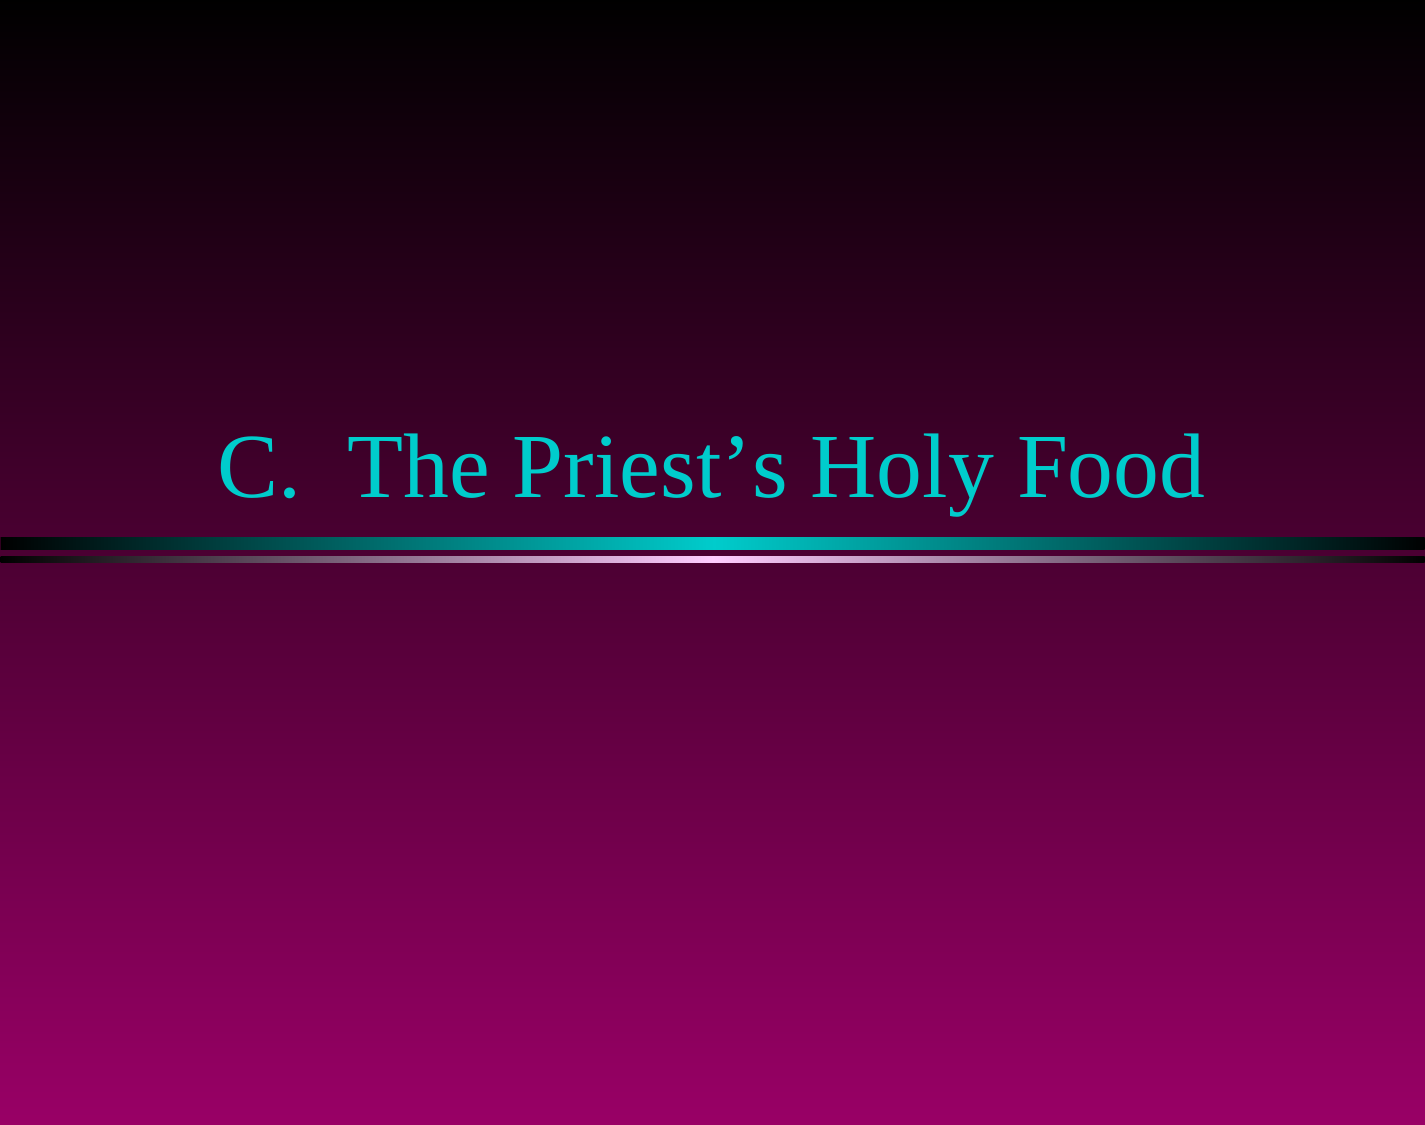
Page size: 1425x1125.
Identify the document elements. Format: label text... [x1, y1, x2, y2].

title C. The Priest’s Holy Food [106, 337, 1319, 525]
